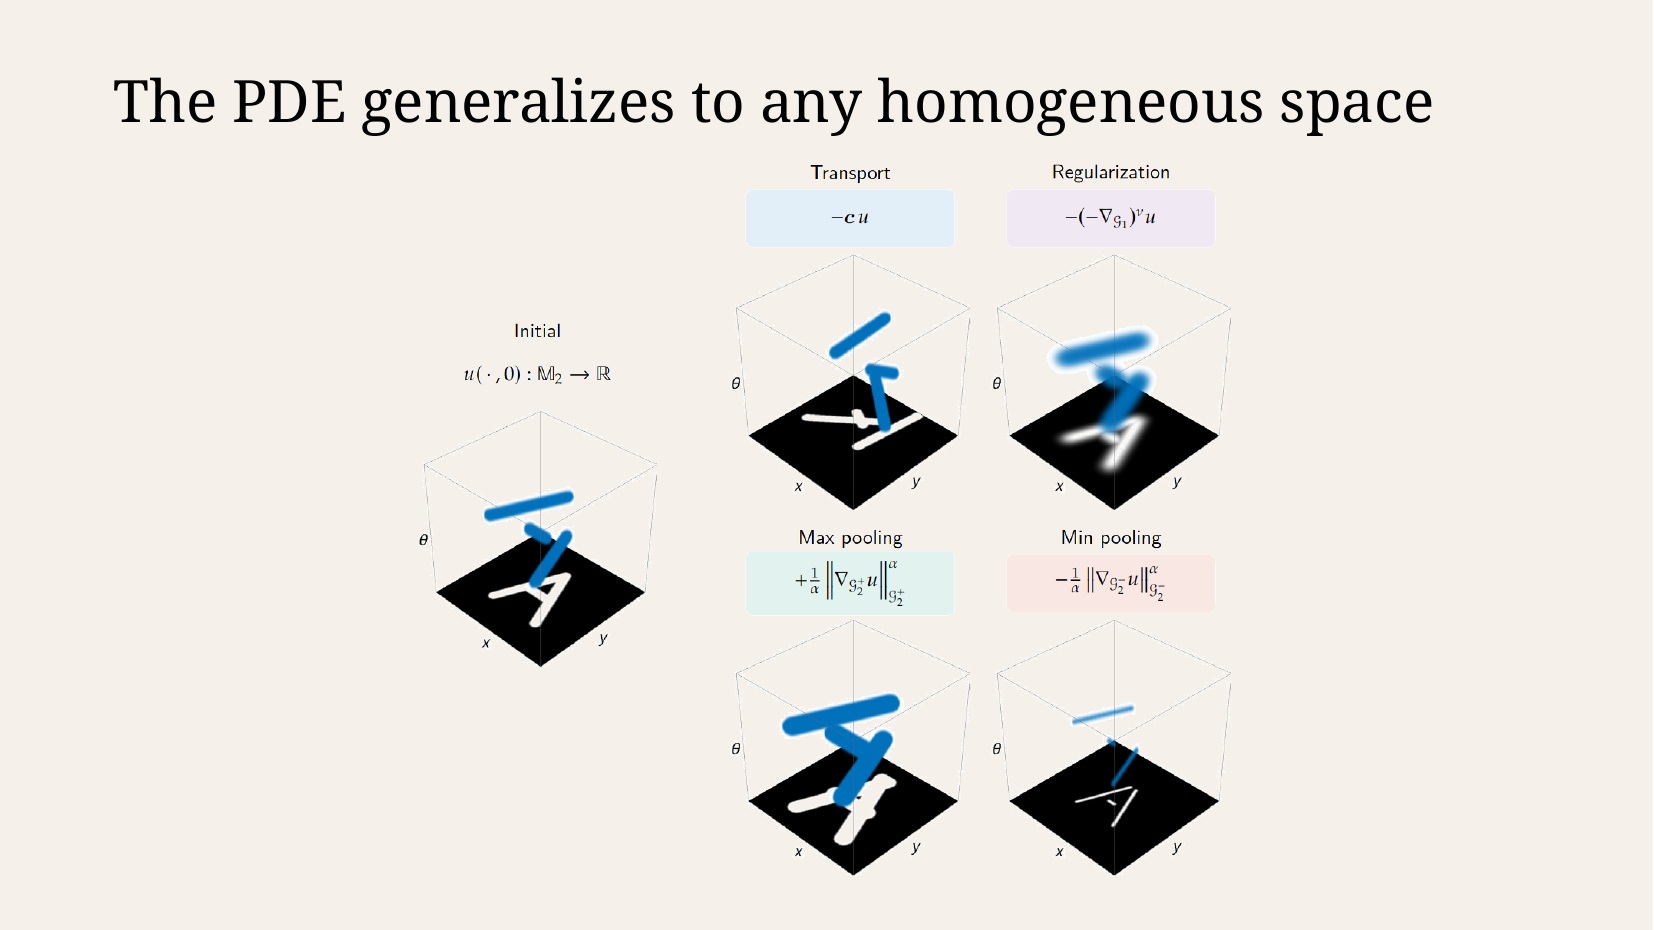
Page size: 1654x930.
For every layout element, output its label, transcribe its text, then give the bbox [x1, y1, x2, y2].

title The PDE generalizes to any homogeneous space [113, 49, 1540, 151]
picture [409, 155, 1244, 882]
